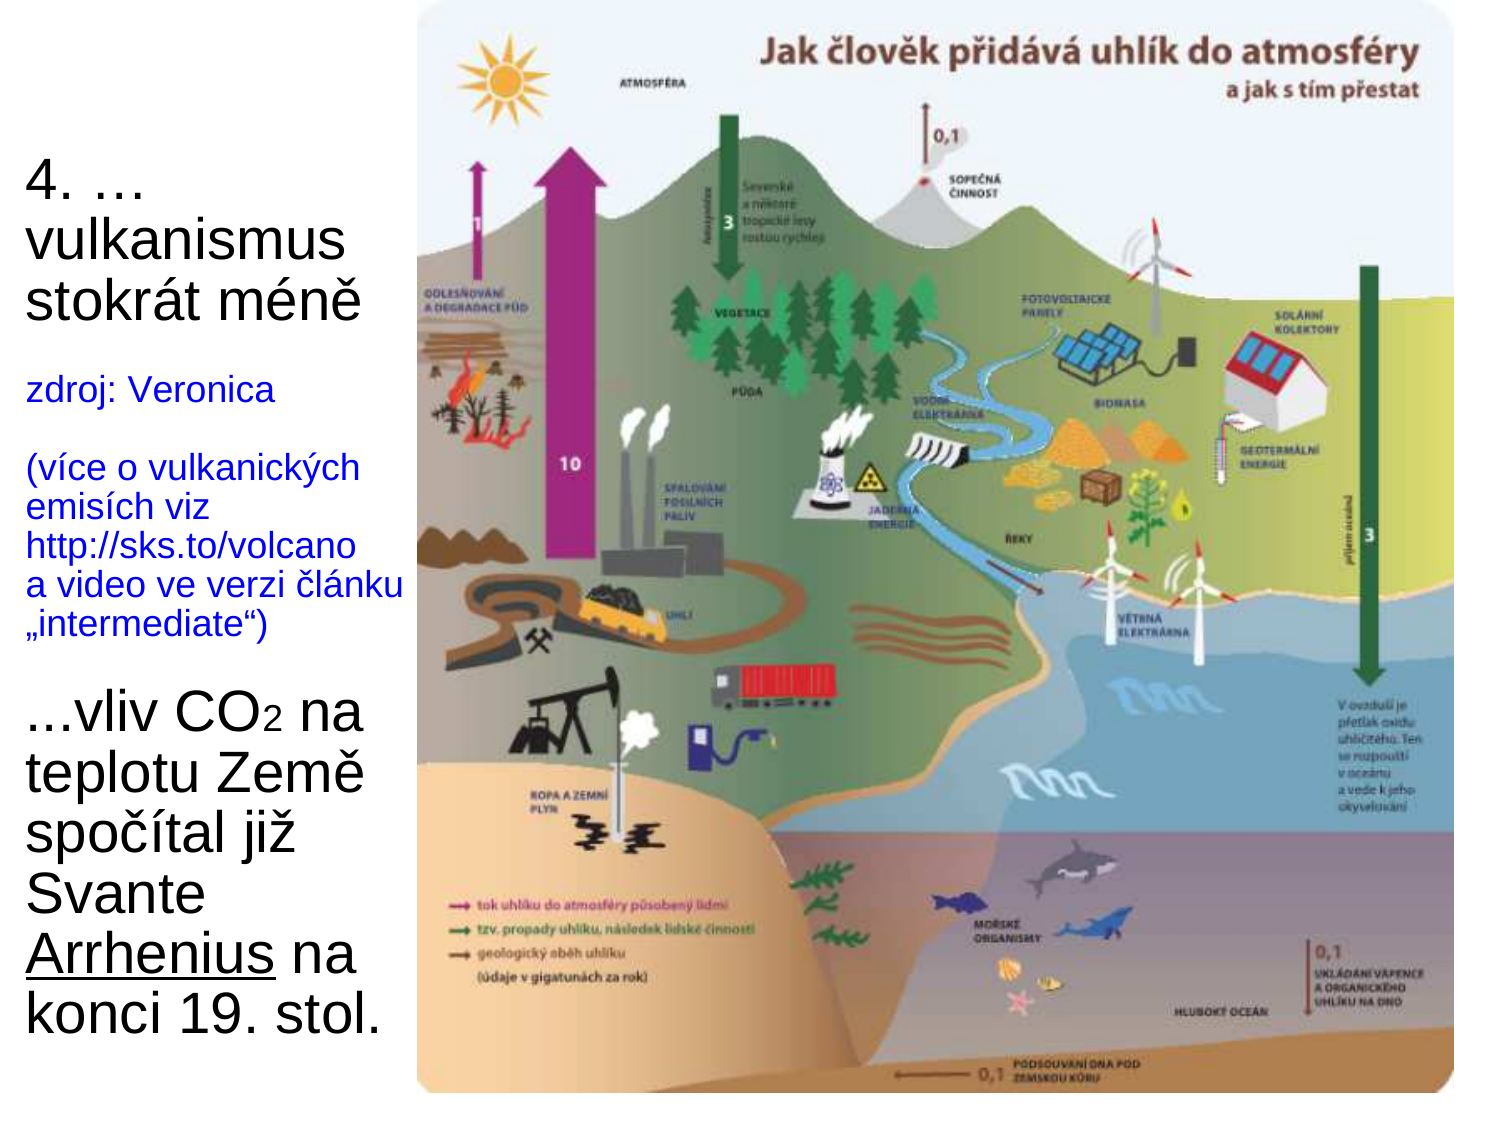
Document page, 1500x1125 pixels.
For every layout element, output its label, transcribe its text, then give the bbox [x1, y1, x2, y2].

text_box 4. … vulkanismus stokrát méně zdroj: Veronica (více o vulkanických emisích viz http://sks.to/volcano a video ve verzi článku „intermediate“) ...vliv CO2 na teplotu Země spočítal již Svante Arrhenius na konci 19. stol. [25, 149, 417, 1048]
picture [417, 0, 1454, 1093]
